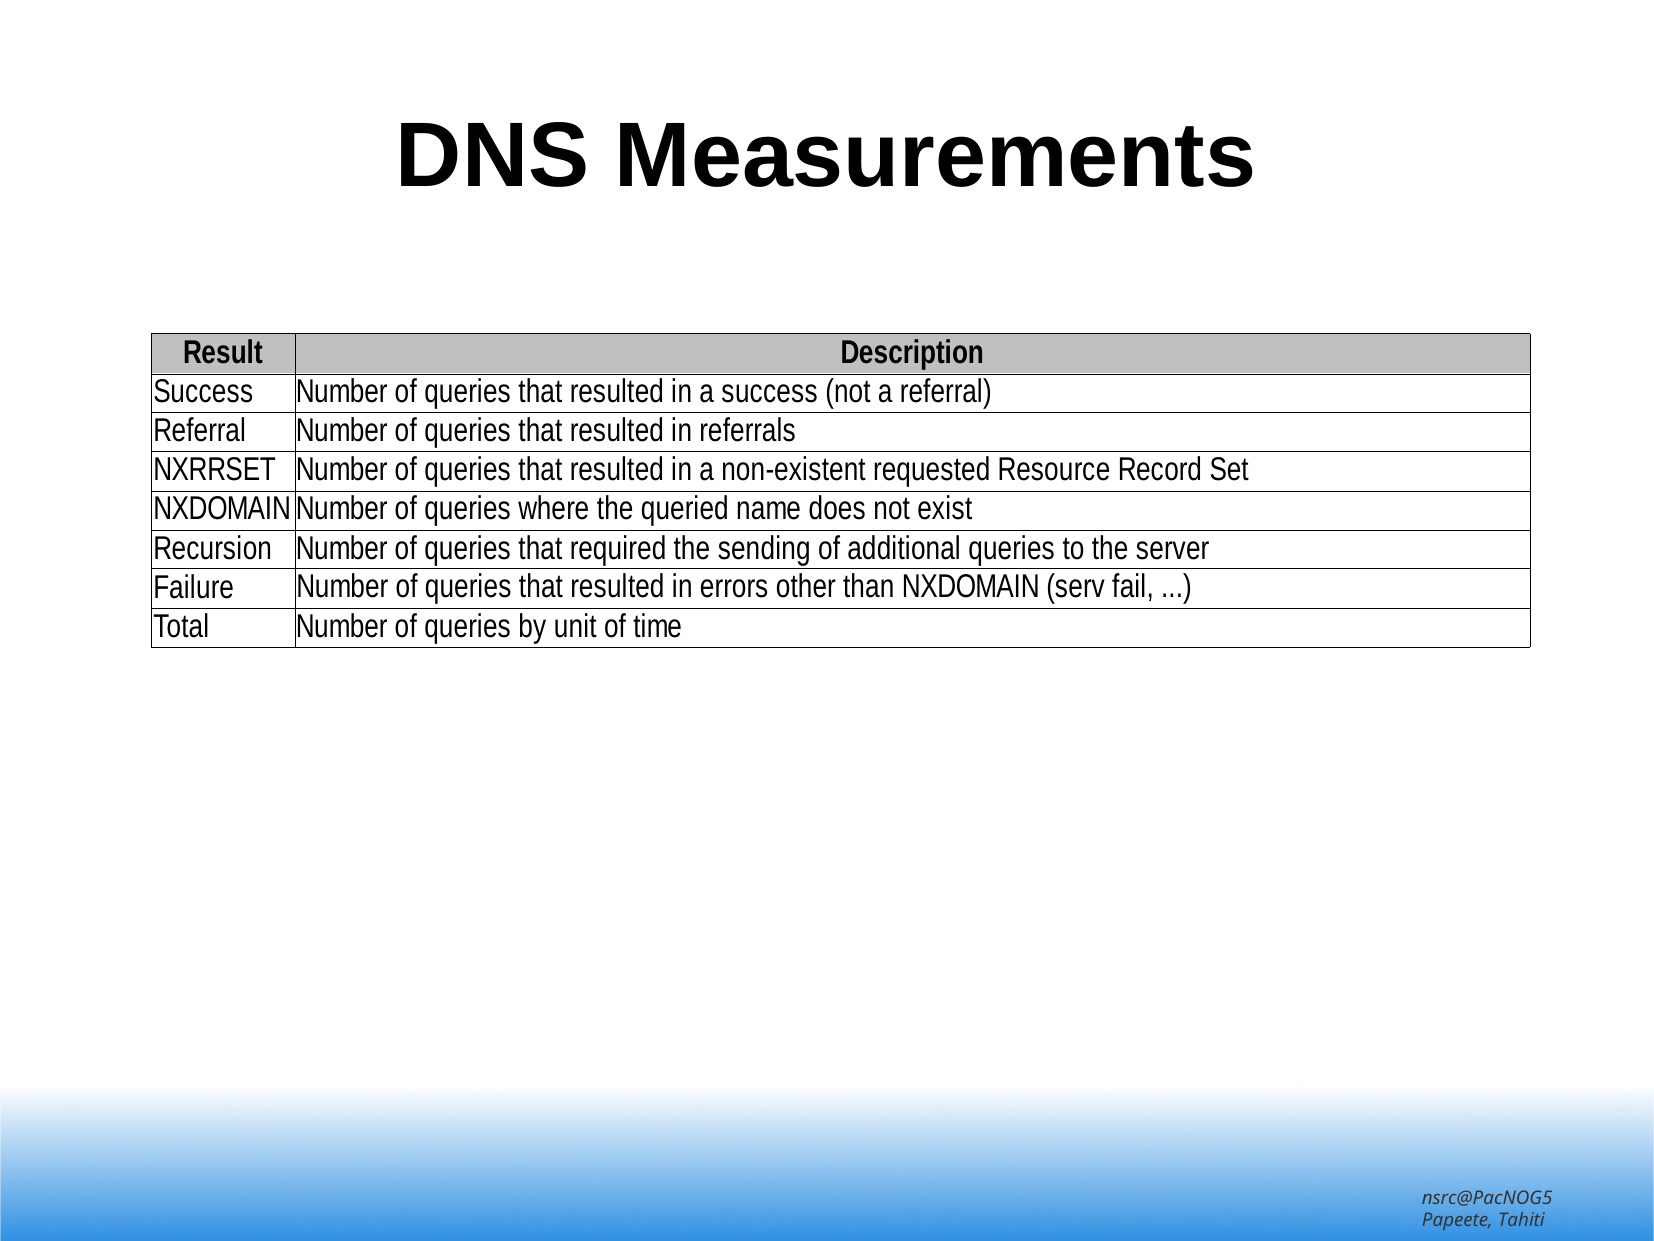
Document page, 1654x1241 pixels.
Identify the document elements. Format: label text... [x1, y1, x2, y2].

title DNS Measurements [82, 49, 1571, 257]
picture [0, 1083, 1654, 1241]
chart [150, 332, 1533, 724]
